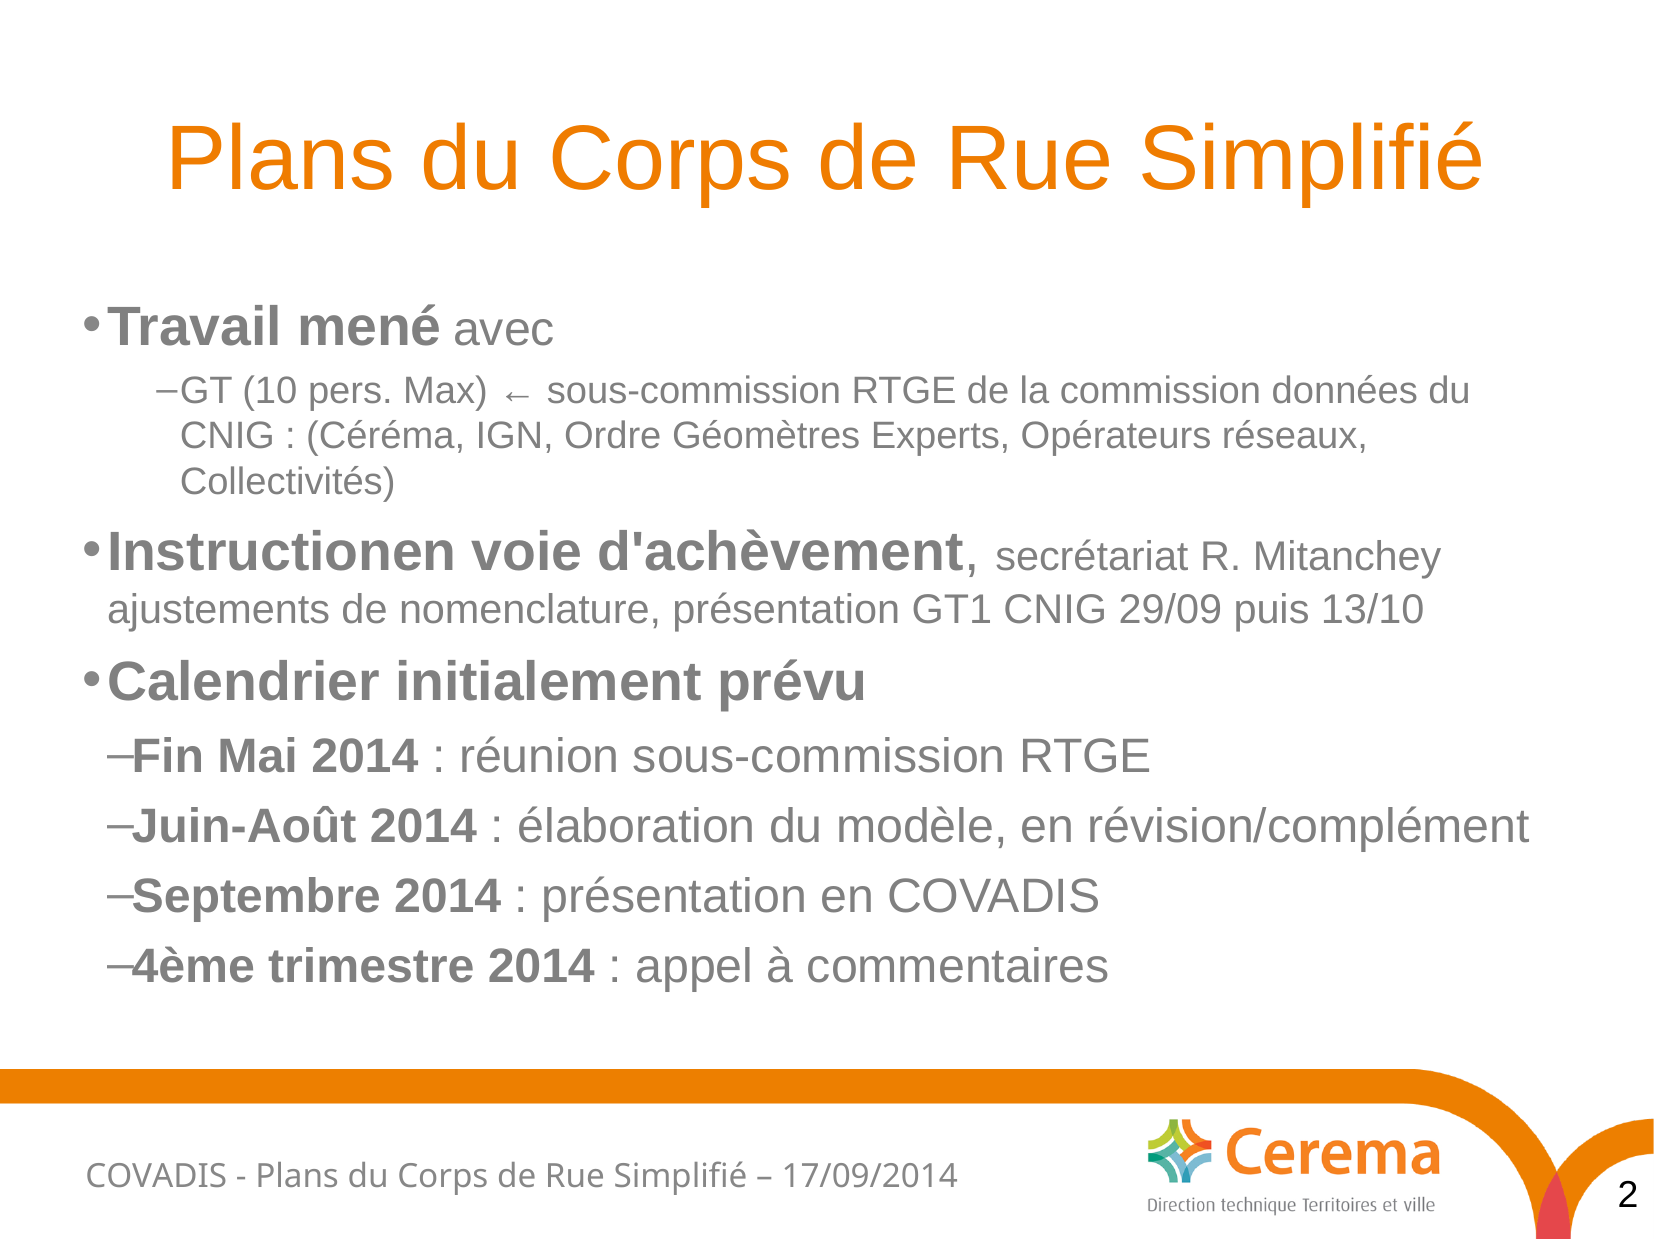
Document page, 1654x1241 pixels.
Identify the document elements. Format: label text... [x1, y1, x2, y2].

picture [0, 1069, 1654, 1239]
list Travail mené avec GT (10 pers. Max) ← sous-commission RTGE de la commission données du CNIG : (Céréma, IGN, Ordre Géomètres Experts, Opérateurs réseaux, Collectivités) Instructionen voie d'achèvement, secrétariat R. Mitanchey ajustements de nomenclature, présentation GT1 CNIG 29/09 puis 13/10 Calendrier initialement prévu Fin Mai 2014 : réunion sous-commission RTGE Juin-Août 2014 : élaboration du modèle, en révision/complément Septembre 2014 : présentation en COVADIS 4ème trimestre 2014 : appel à commentaires [82, 290, 1538, 1010]
title Plans du Corps de Rue Simplifié [82, 49, 1571, 257]
